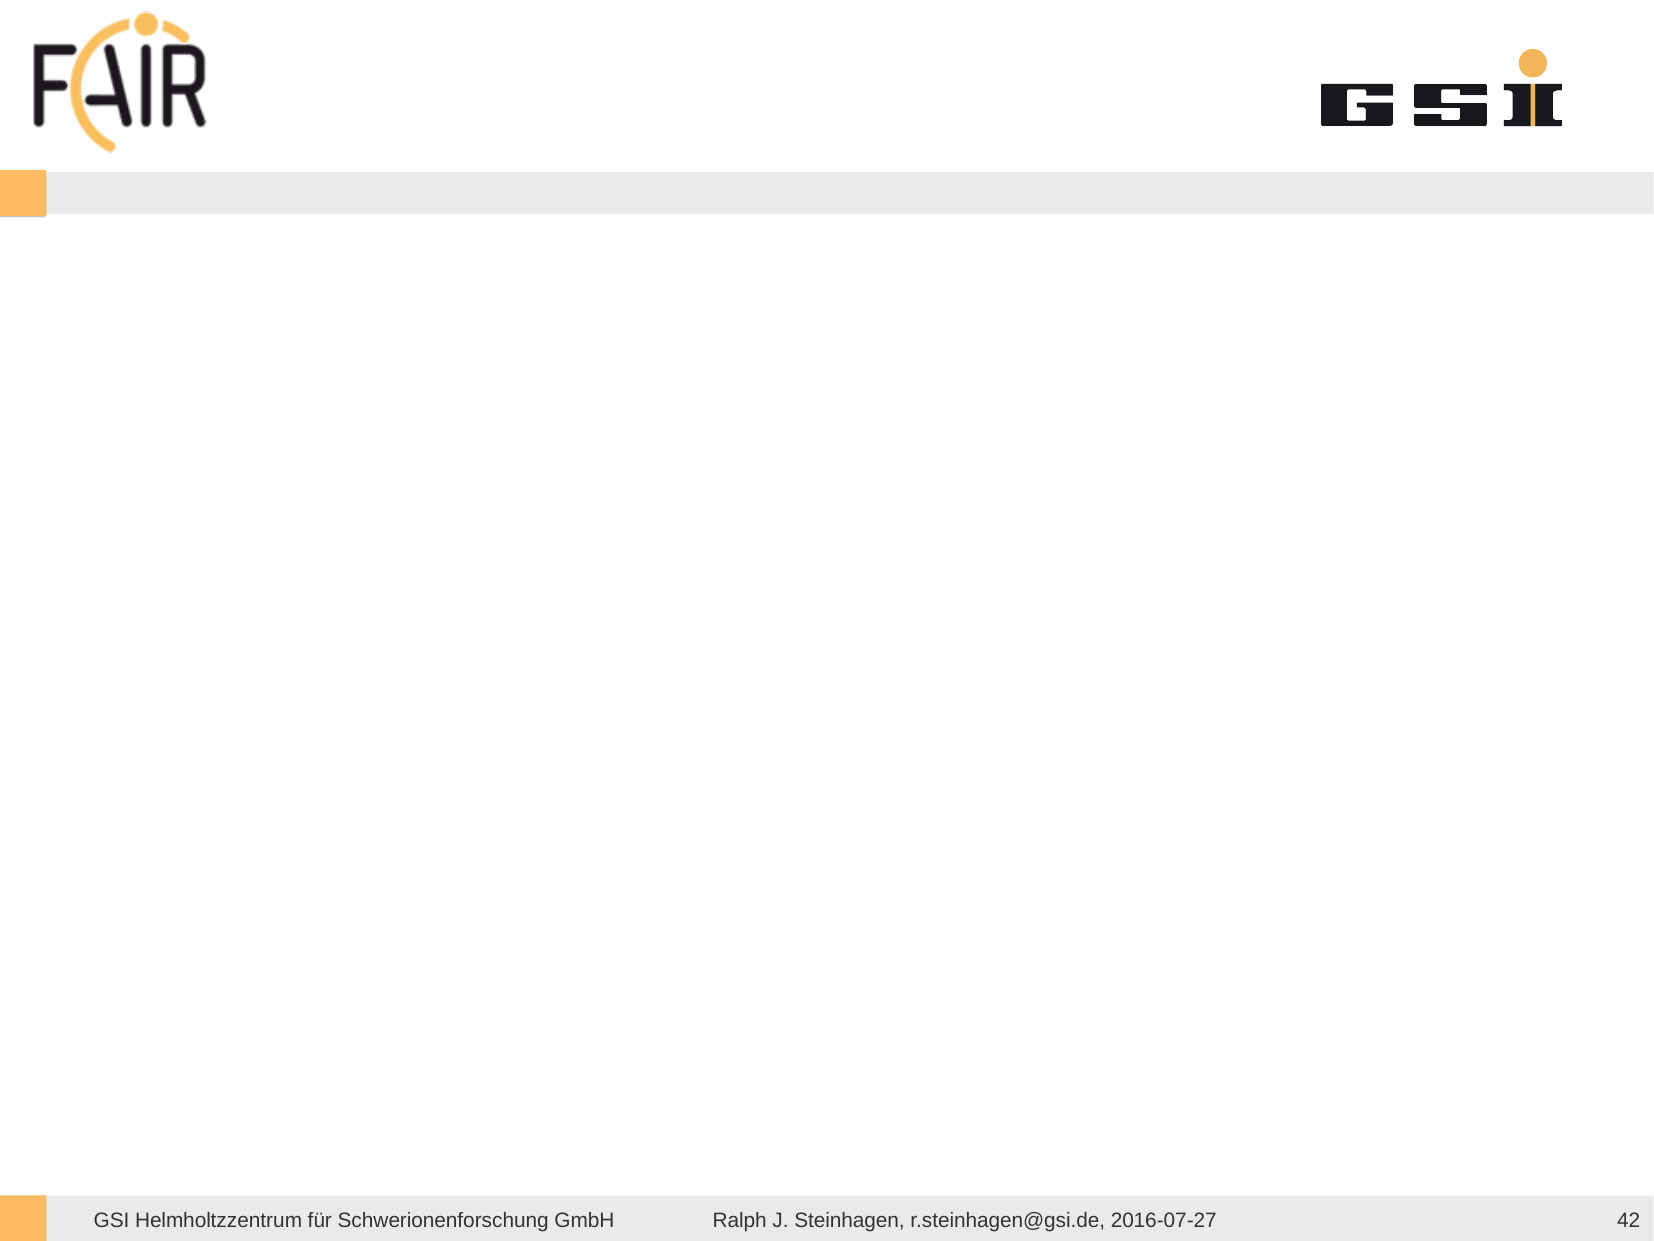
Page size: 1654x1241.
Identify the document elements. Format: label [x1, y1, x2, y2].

picture [33, 10, 207, 155]
picture [1319, 46, 1564, 129]
